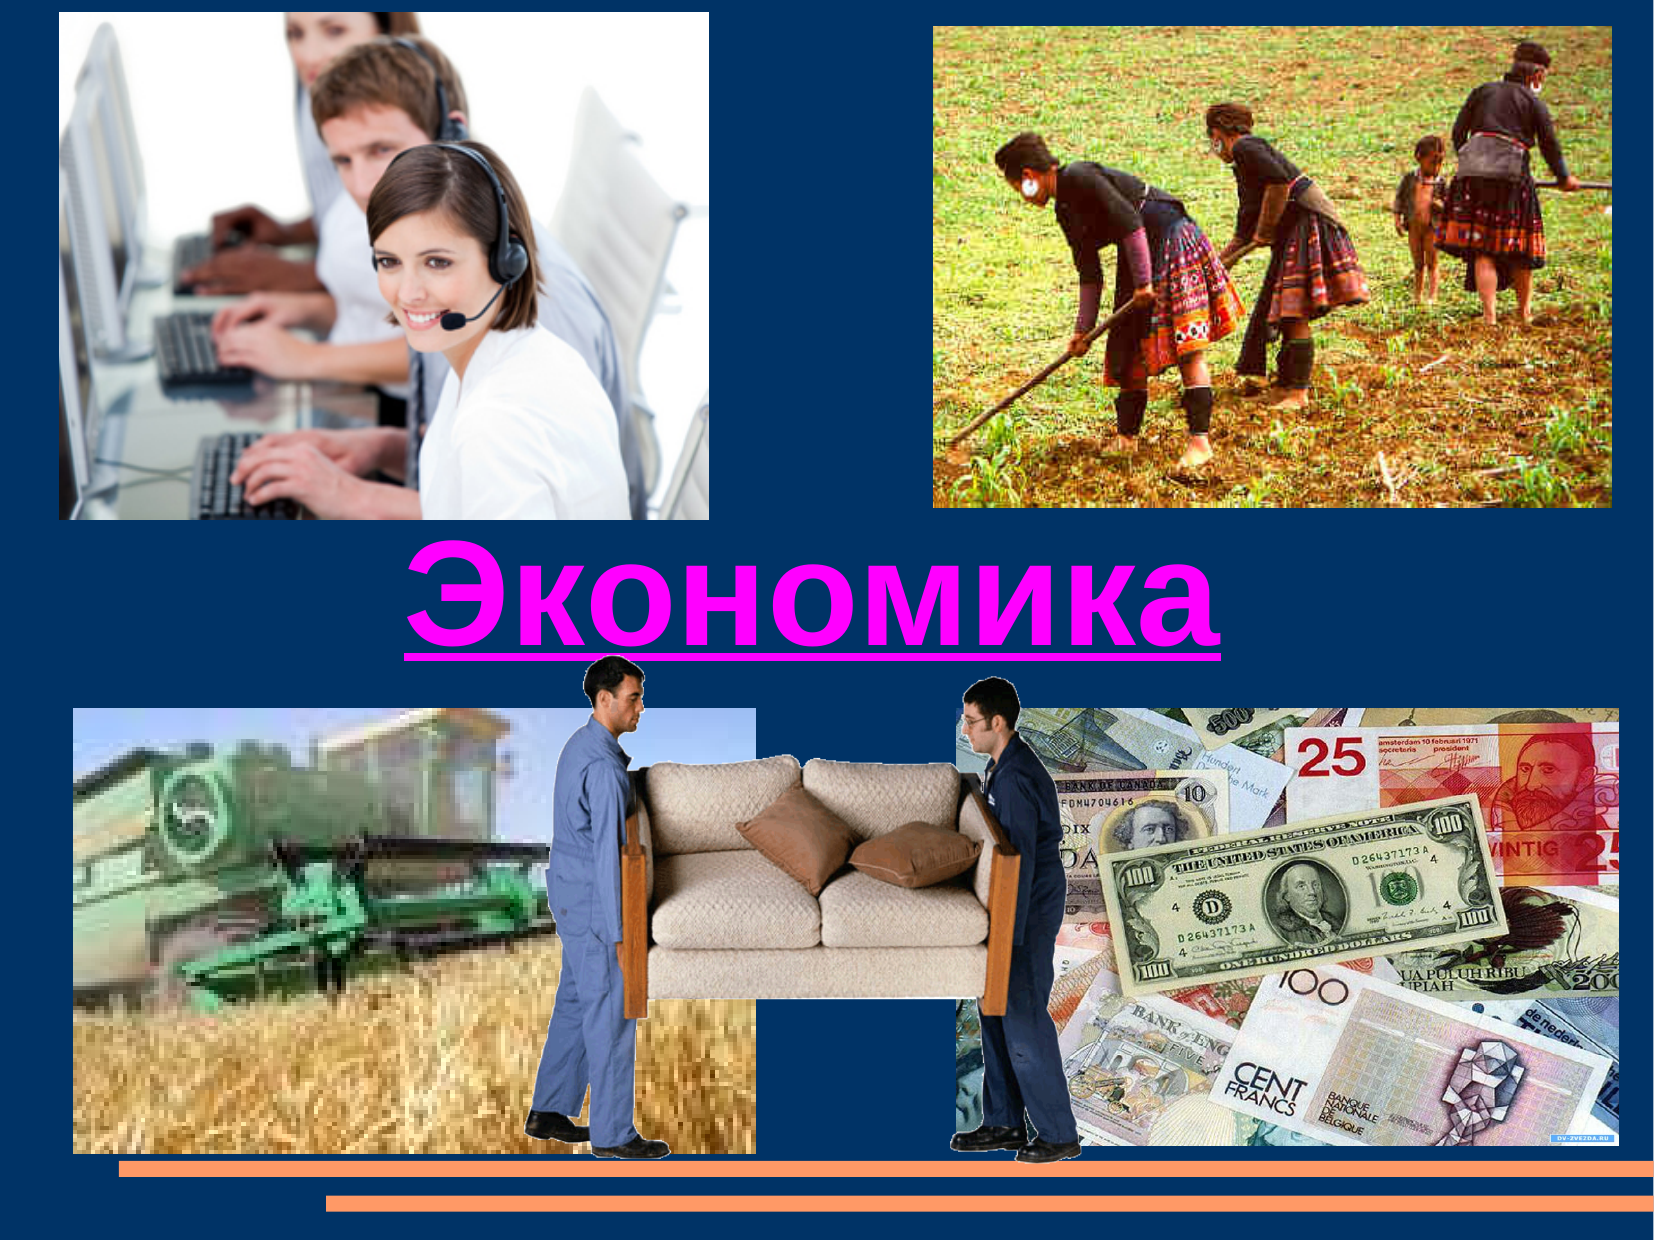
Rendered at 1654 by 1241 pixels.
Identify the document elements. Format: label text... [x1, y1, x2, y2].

picture [73, 602, 1619, 1205]
picture [59, 12, 709, 520]
picture [933, 26, 1612, 508]
title Экономика [106, 489, 1519, 697]
